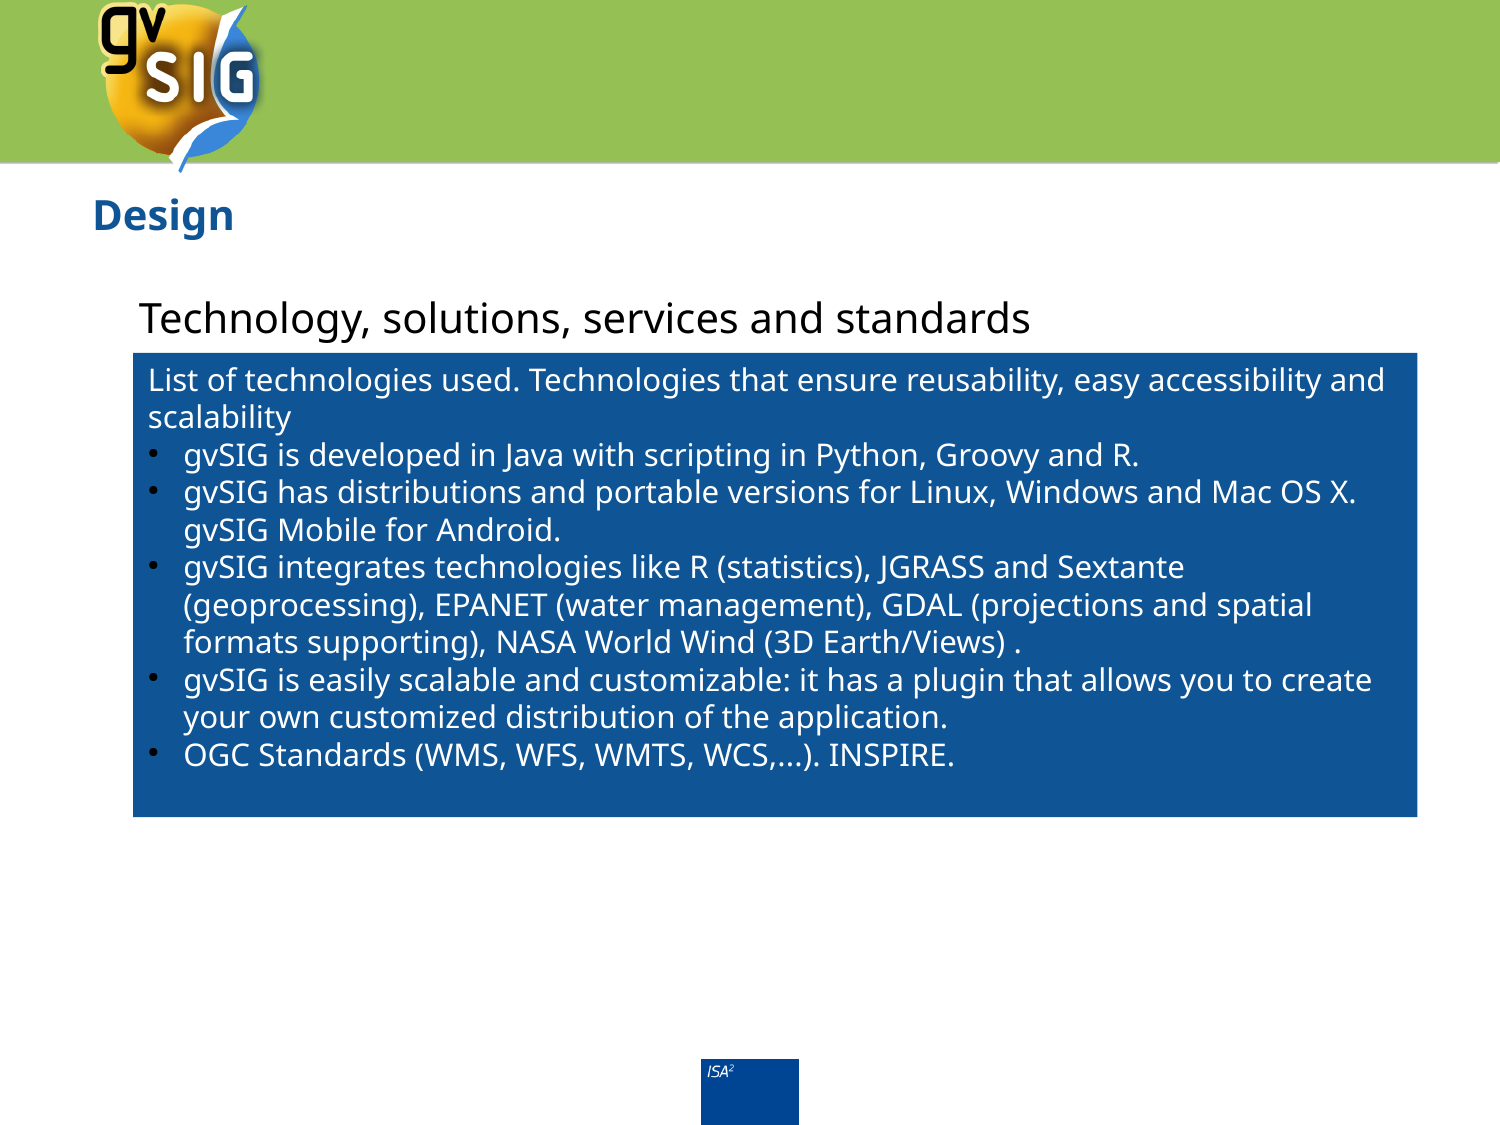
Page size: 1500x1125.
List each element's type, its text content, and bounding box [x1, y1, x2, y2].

title Design [77, 137, 1427, 291]
text_box List of technologies used. Technologies that ensure reusability, easy accessibility and scalability gvSIG is developed in Java with scripting in Python, Groovy and R. gvSIG has distributions and portable versions for Linux, Windows and Mac OS X. gvSIG Mobile for Android. gvSIG integrates technologies like R (statistics), JGRASS and Sextante (geoprocessing), EPANET (water management), GDAL (projections and spatial formats supporting), NASA World Wind (3D Earth/Views) . gvSIG is easily scalable and customizable: it has a plugin that allows you to create your own customized distribution of the application. OGC Standards (WMS, WFS, WMTS, WCS,...). INSPIRE. [133, 352, 1418, 818]
picture [64, 2, 301, 173]
picture [701, 1059, 799, 1125]
text_box Technology, solutions, services and standards [124, 284, 1418, 350]
